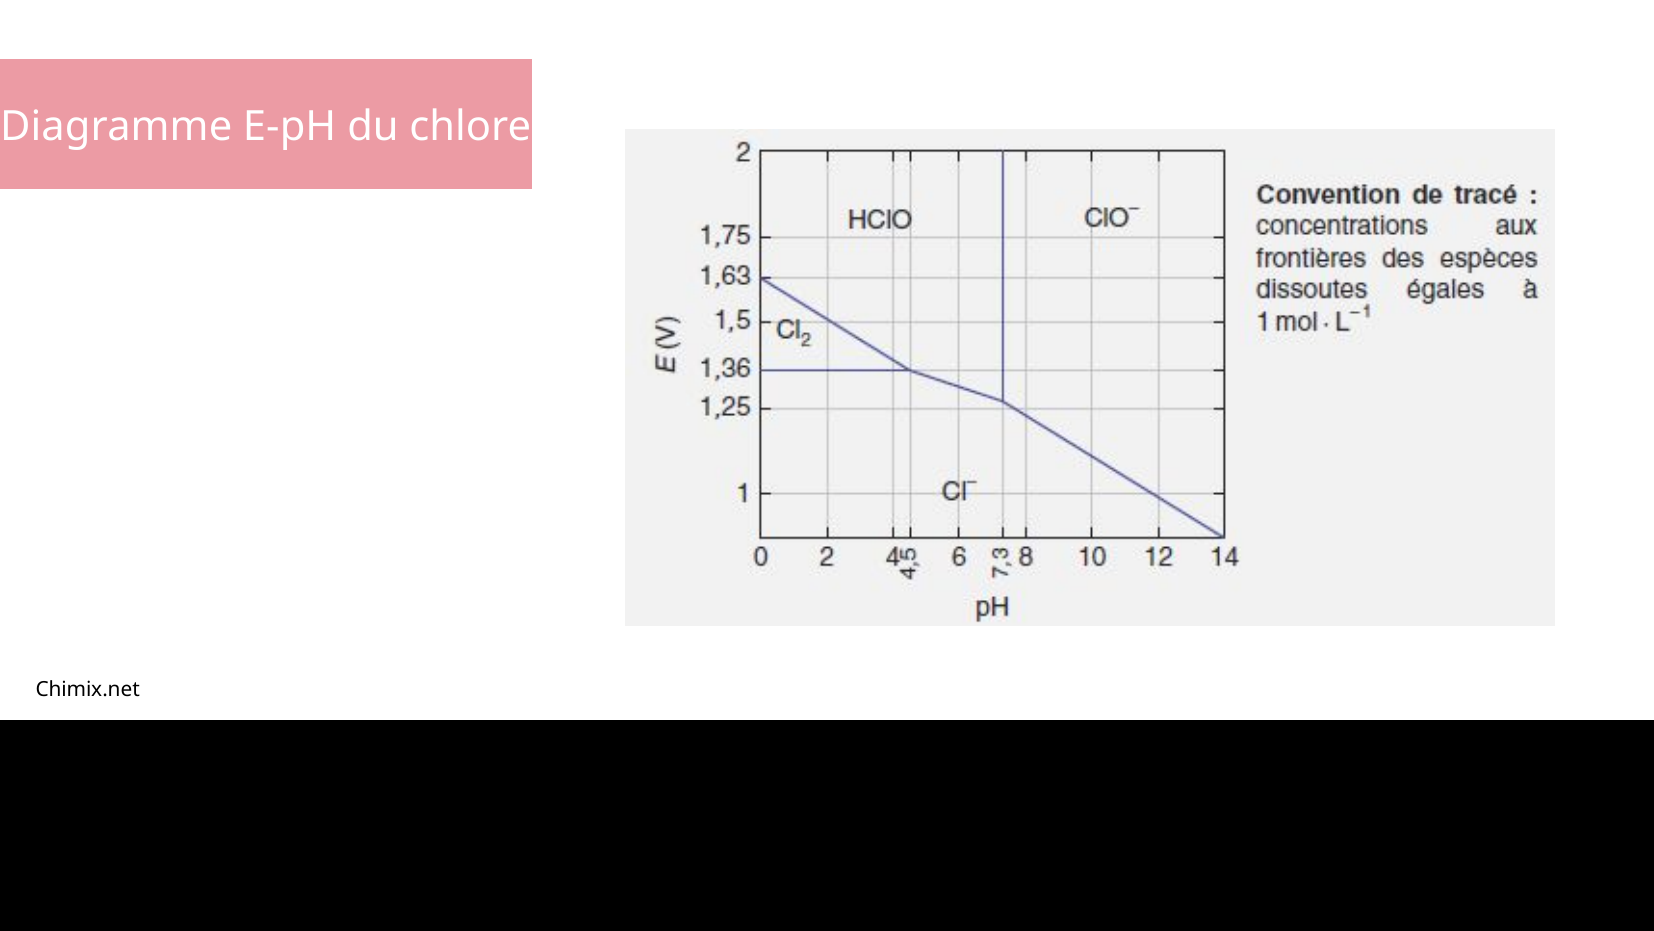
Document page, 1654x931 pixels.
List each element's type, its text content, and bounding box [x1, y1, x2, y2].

text_box [0, 720, 1654, 931]
picture [625, 129, 1555, 626]
text_box Chimix.net [20, 667, 343, 709]
text_box Diagramme E-pH du chlore [0, 59, 532, 189]
